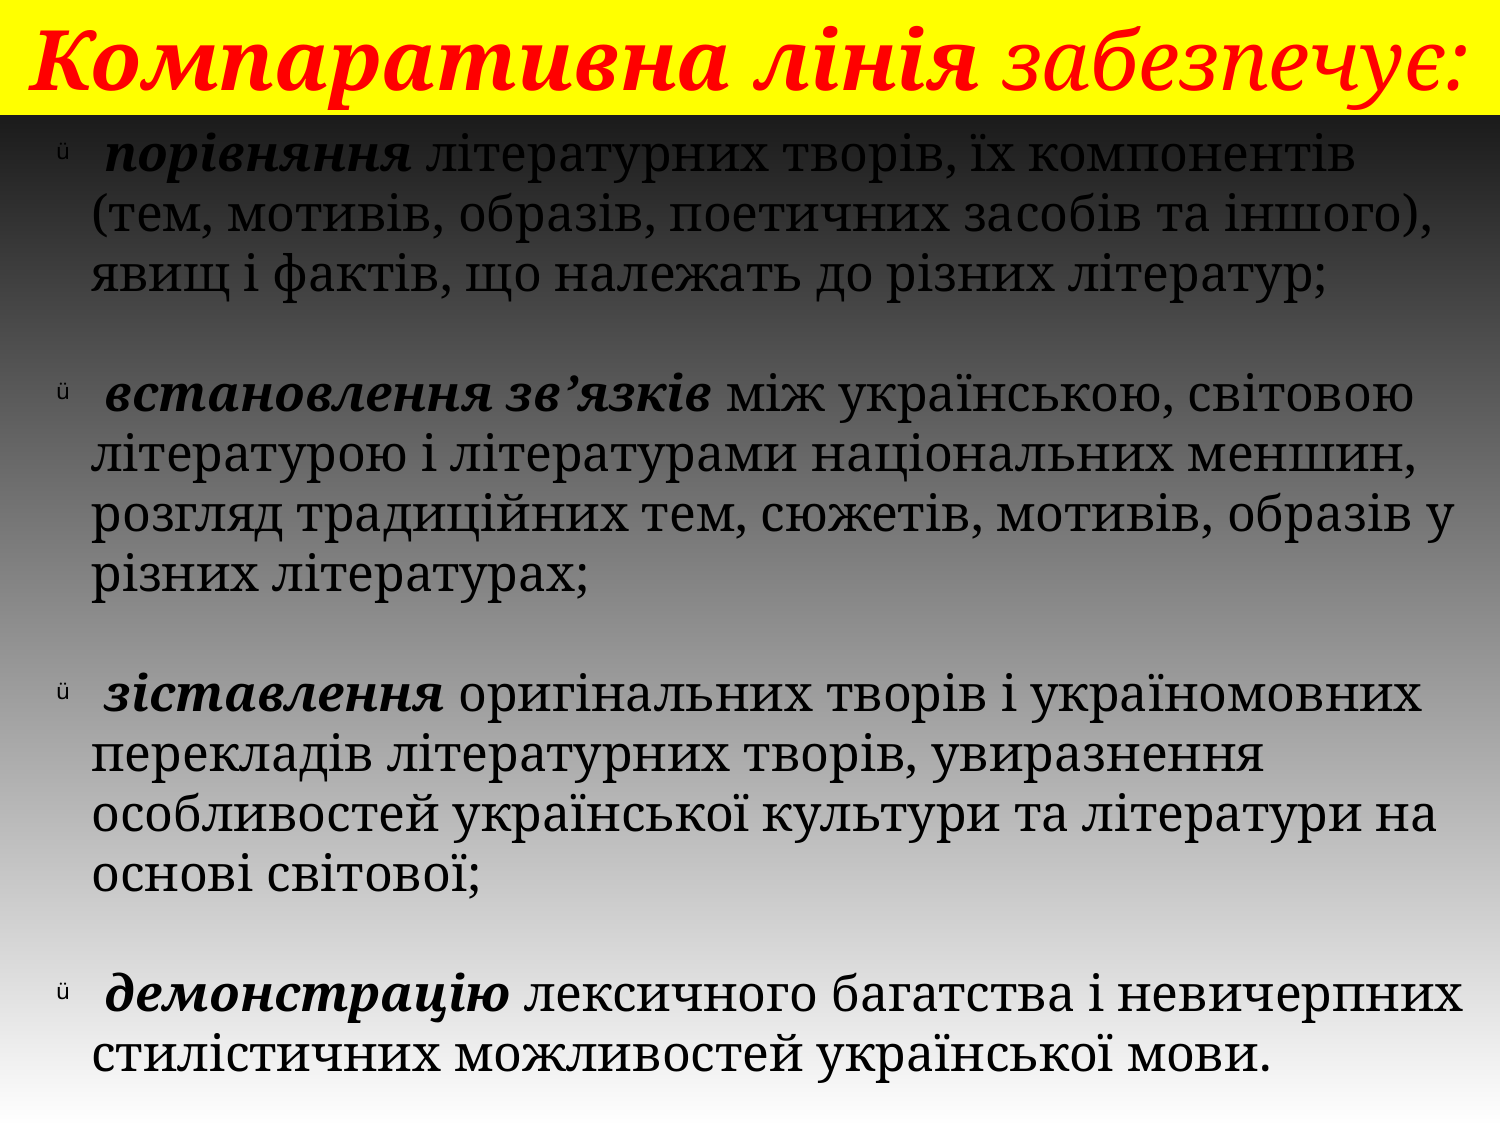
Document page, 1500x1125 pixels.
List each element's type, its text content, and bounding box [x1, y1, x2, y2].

text_box порівняння літературних творів, їх компонентів (тем, мотивів, образів, поетичних засобів та іншого), явищ і фактів, що належать до різних літератур; встановлення зв’язків між українською, світовою літературою і літературами національних меншин, розгляд традиційних тем, сюжетів, мотивів, образів у різних літературах; зіставлення оригінальних творів і україномовних перекладів літературних творів, увиразнення особливостей української культури та літератури на основі світової; демонстрацію лексичного багатства і невичерпних стилістичних можливостей української мови. [41, 113, 1500, 1089]
text_box Компаративна лінія забезпечує: [0, 0, 1500, 115]
